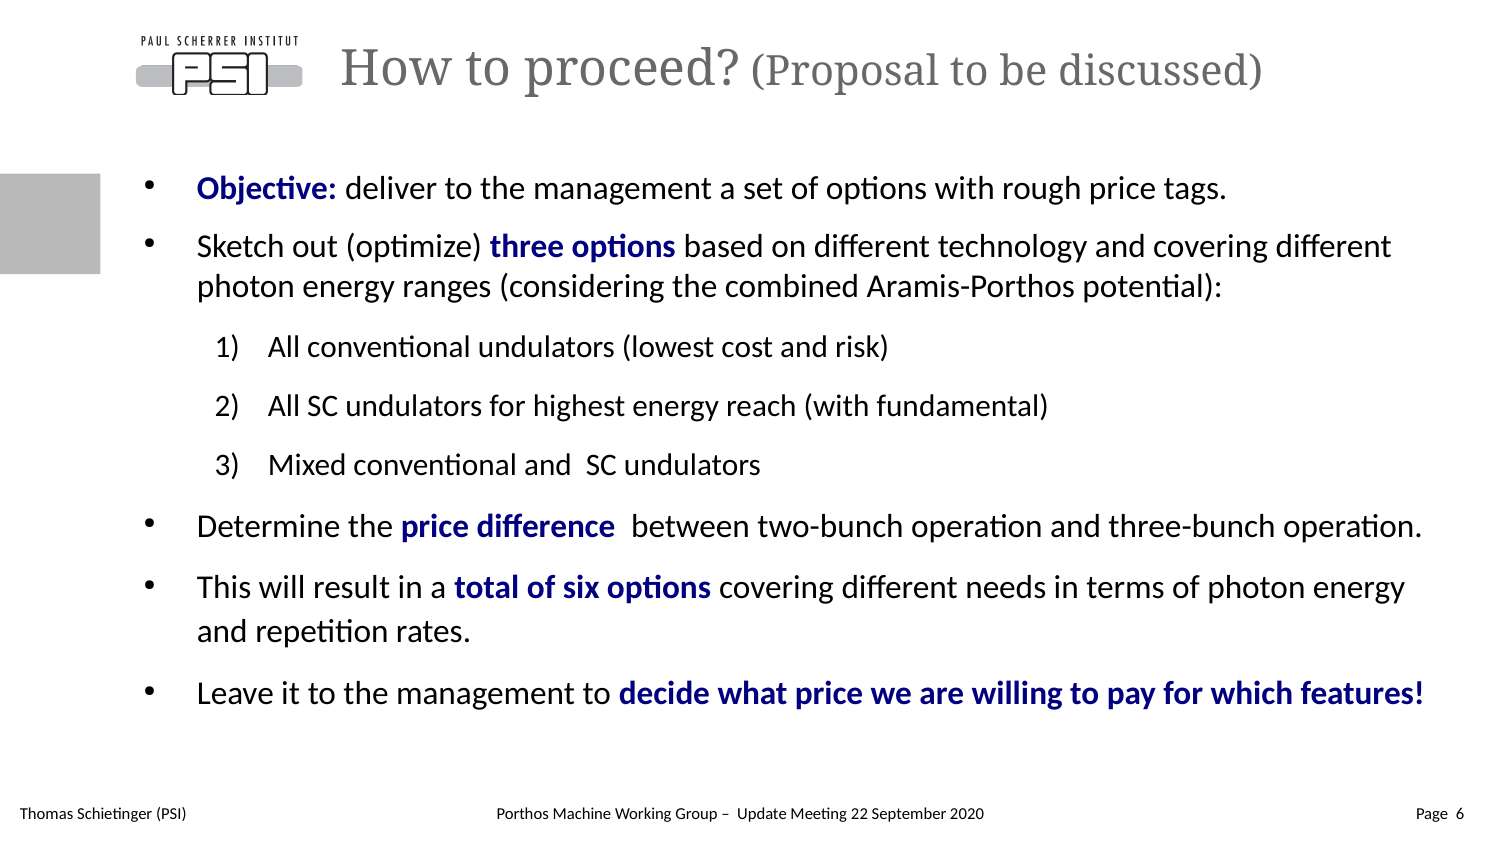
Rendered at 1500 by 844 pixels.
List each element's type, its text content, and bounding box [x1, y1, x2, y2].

list Objective: deliver to the management a set of options with rough price tags. Sketch out (optimize) three options based on different technology and covering different photon energy ranges (considering the combined Aramis-Porthos potential): All conventional undulators (lowest cost and risk) All SC undulators for highest energy reach (with fundamental) Mixed conventional and SC undulators Determine the price difference between two-bunch operation and three-bunch operation. This will result in a total of six options covering different needs in terms of photon energy and repetition rates. Leave it to the management to decide what price we are willing to pay for which features! [126, 166, 1437, 748]
title How to proceed? (Proposal to be discussed) [340, 35, 1442, 98]
